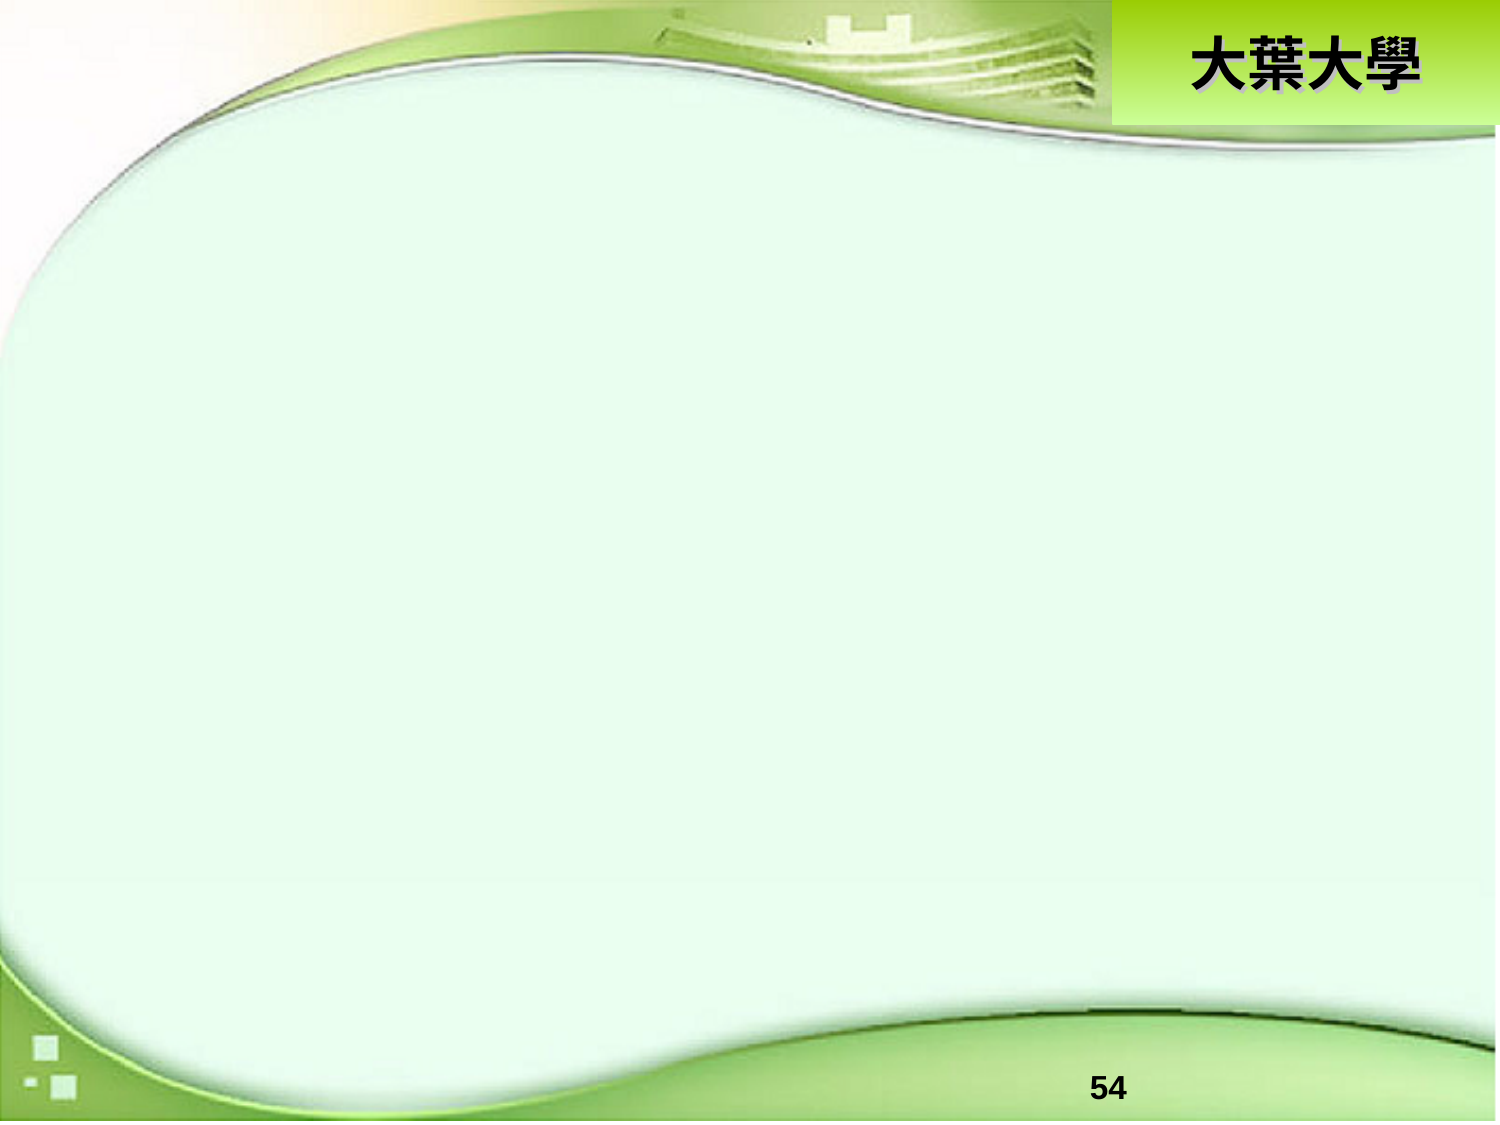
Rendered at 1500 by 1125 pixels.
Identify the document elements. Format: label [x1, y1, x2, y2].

text_box [75, 45, 1426, 233]
